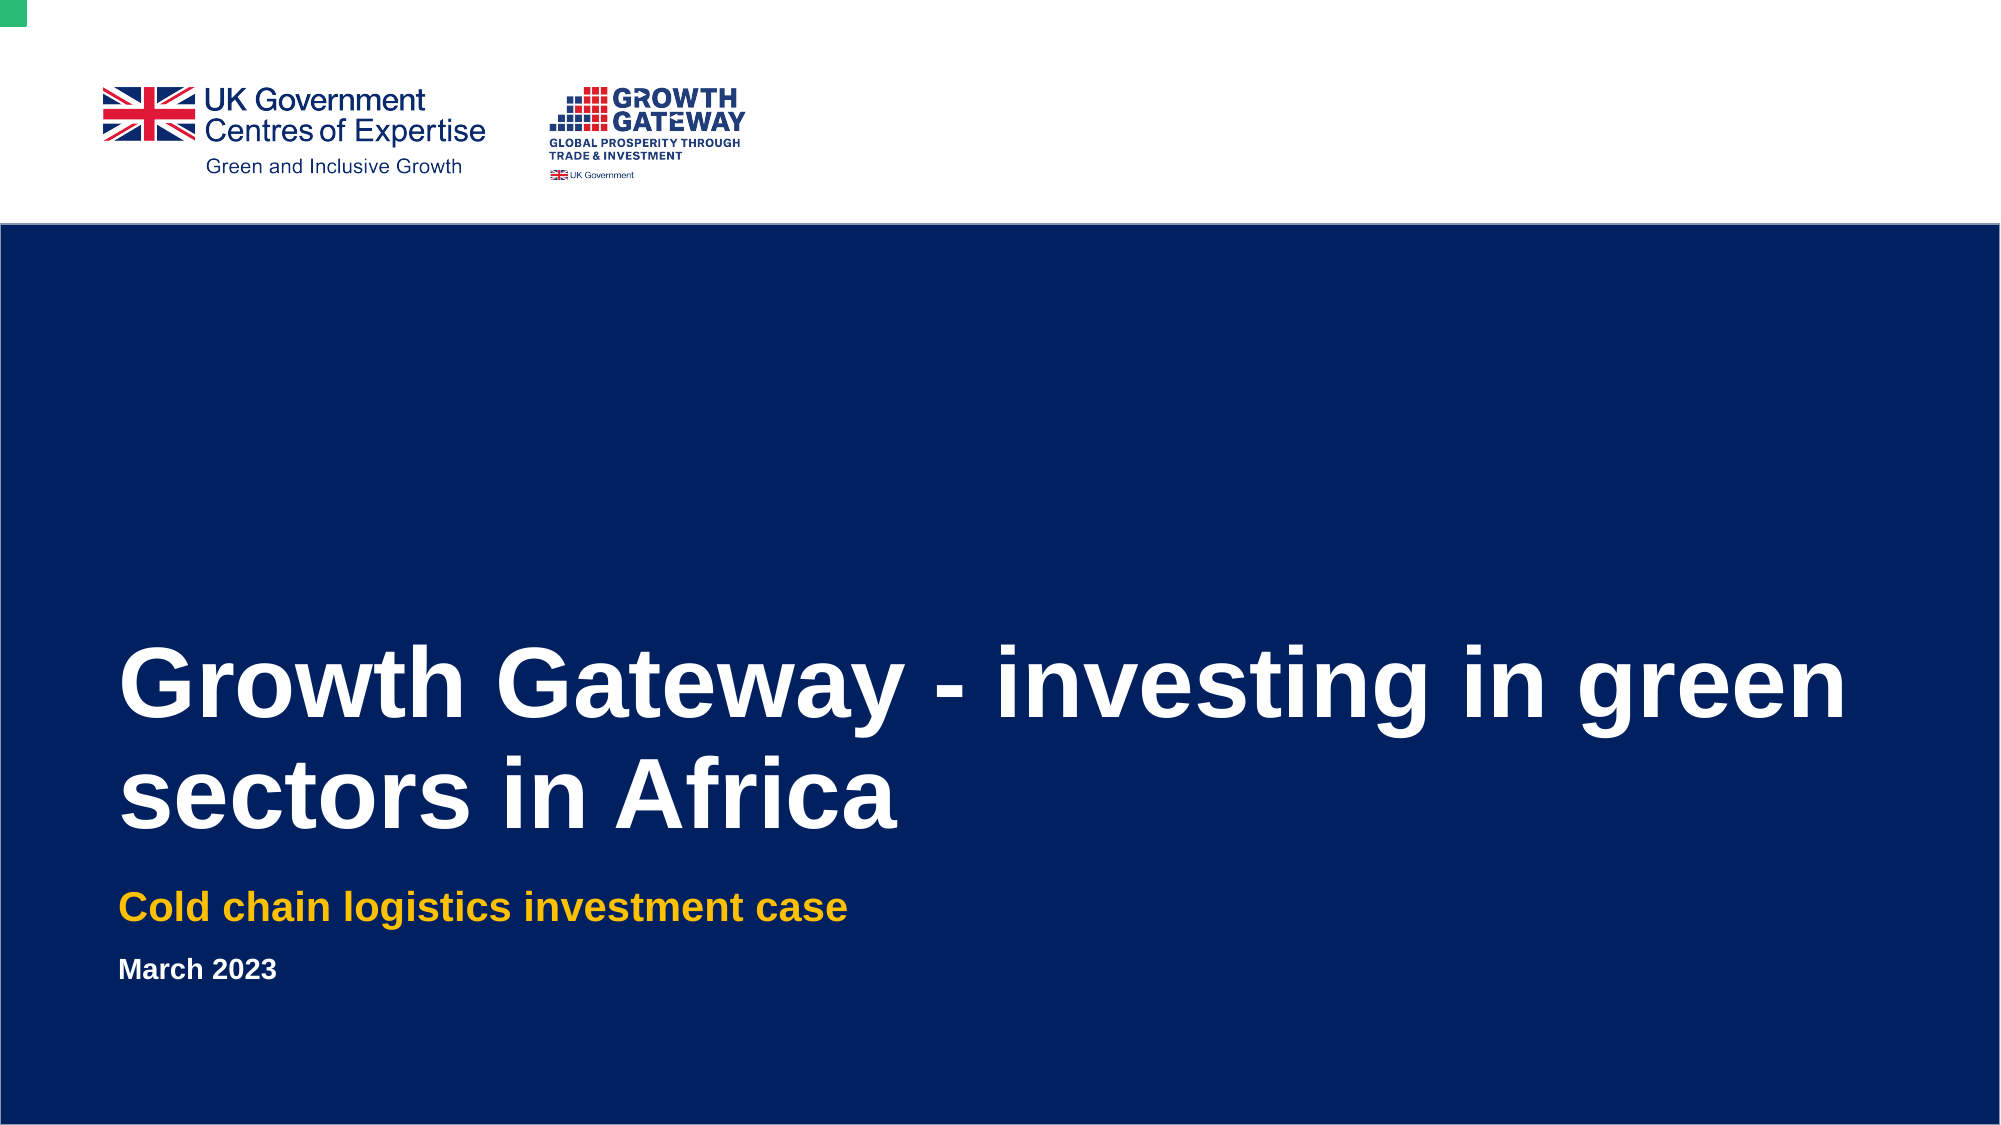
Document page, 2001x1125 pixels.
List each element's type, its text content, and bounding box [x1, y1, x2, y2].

title Growth Gateway - investing in green sectors in Africa [103, 611, 1897, 868]
text_box March 2023 [103, 942, 1448, 994]
subtitle Cold chain logistics investment case [103, 868, 1105, 934]
